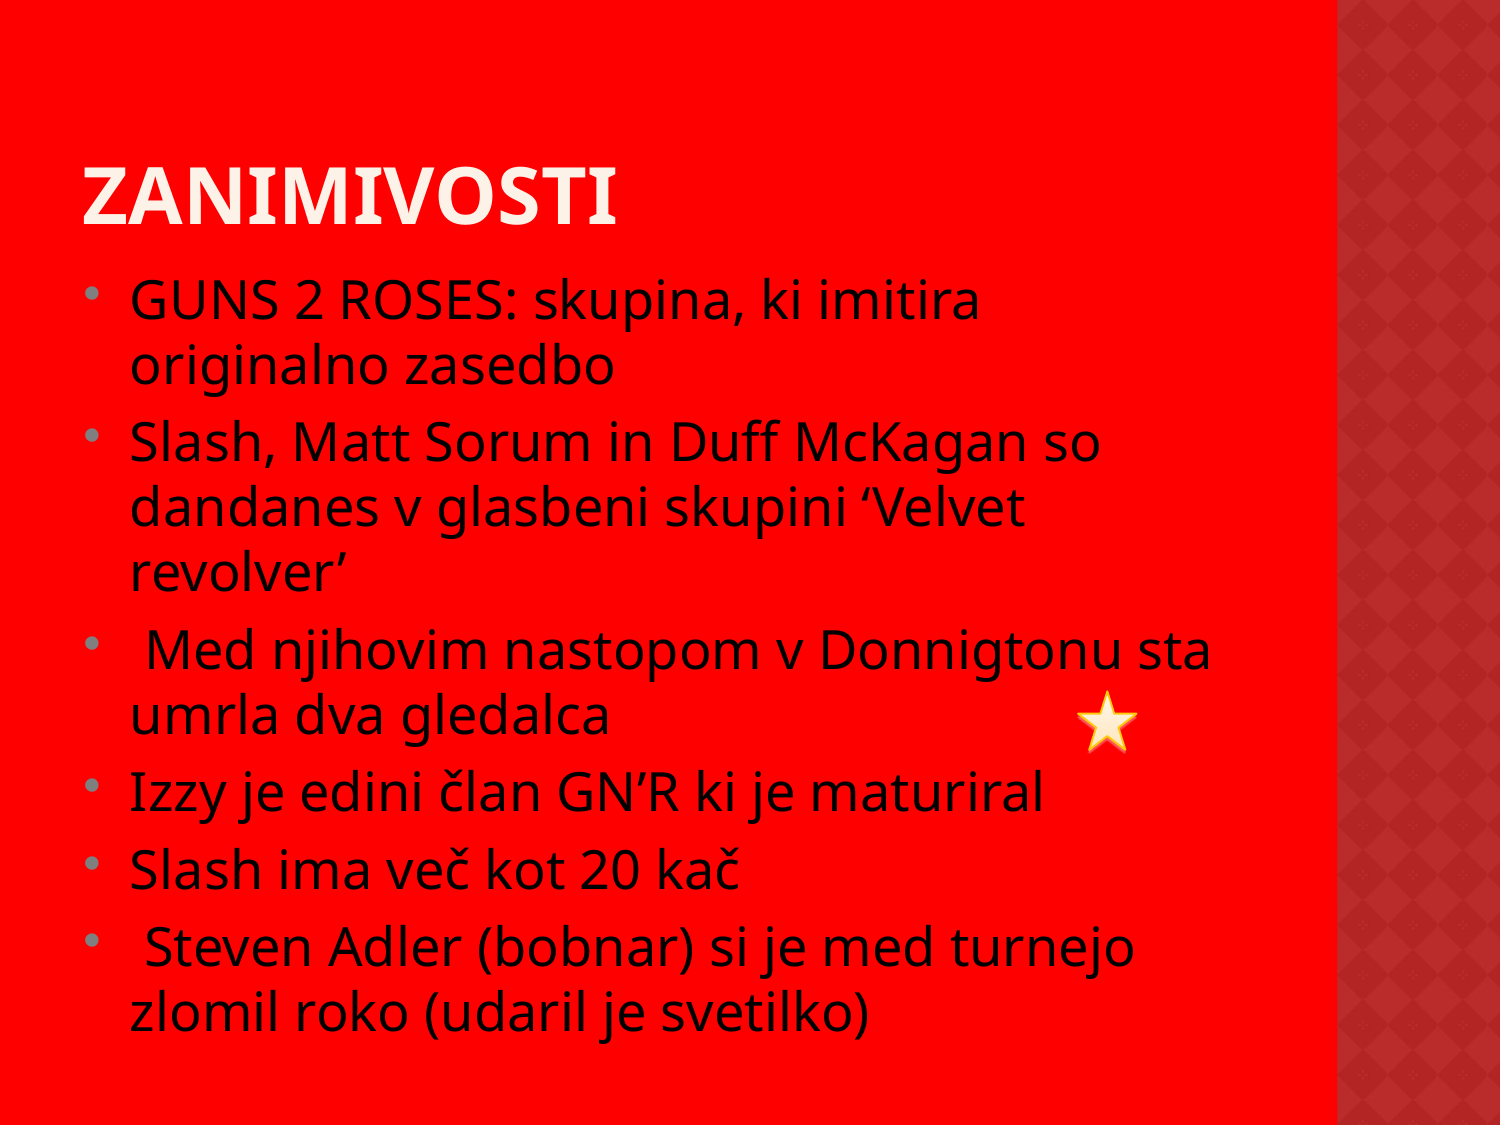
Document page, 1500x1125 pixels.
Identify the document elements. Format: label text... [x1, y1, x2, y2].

title ZANIMIVOSTI [75, 52, 1263, 240]
text_box [1078, 691, 1137, 750]
list GUNS 2 ROSES: skupina, ki imitira originalno zasedbo Slash, Matt Sorum in Duff McKagan so dandanes v glasbeni skupini ‘Velvet revolver’ Med njihovim nastopom v Donnigtonu sta umrla dva gledalca Izzy je edini član GN’R ki je maturiral Slash ima več kot 20 kač Steven Adler (bobnar) si je med turnejo zlomil roko (udaril je svetilko) [70, 257, 1258, 1053]
